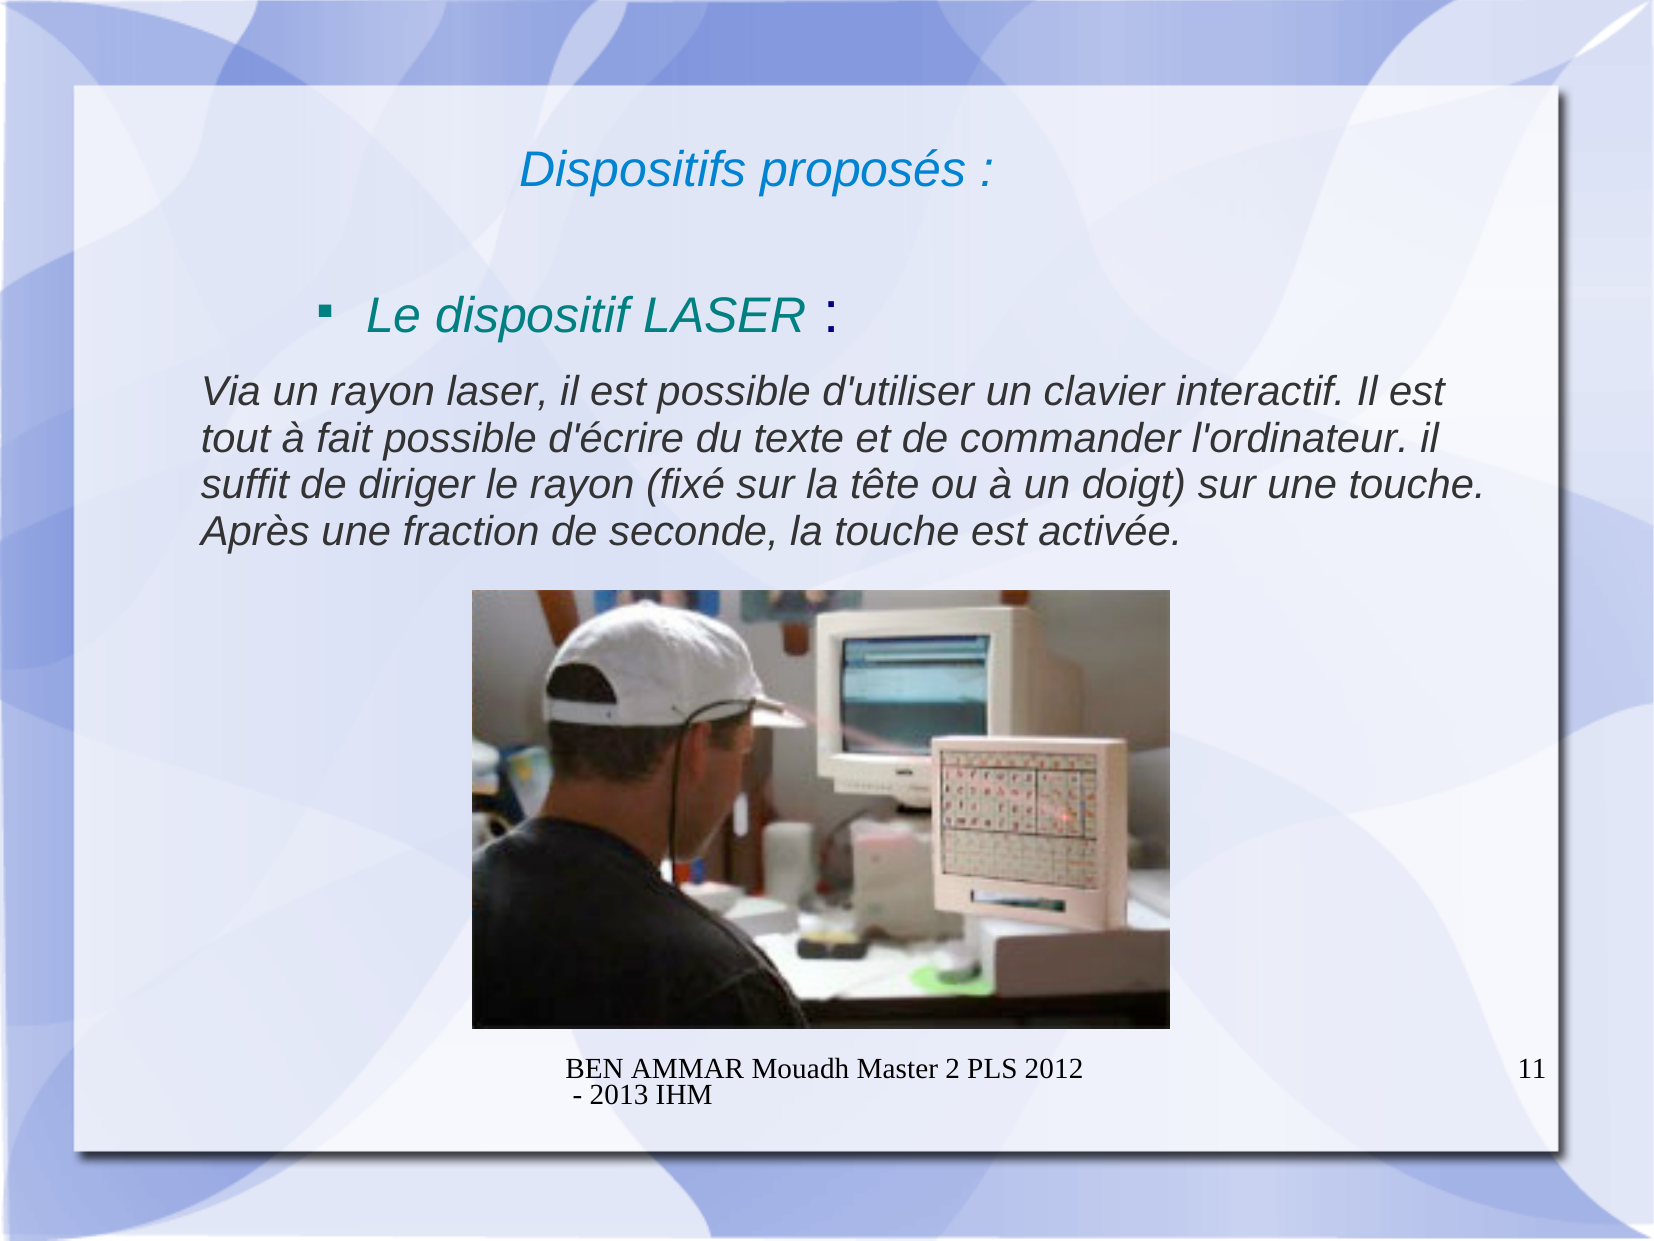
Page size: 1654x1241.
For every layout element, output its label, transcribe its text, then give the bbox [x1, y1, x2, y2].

picture [0, 0, 1654, 1241]
list Dispositifs proposés : Le dispositif LASER : Via un rayon laser, il est possible d'utiliser un clavier interactif. Il est tout à fait possible d'écrire du texte et de commander l'ordinateur. il suffit de diriger le rayon (fixé sur la tête ou à un doigt) sur une touche. Après une fraction de seconde, la touche est activée. [129, 141, 1489, 1016]
